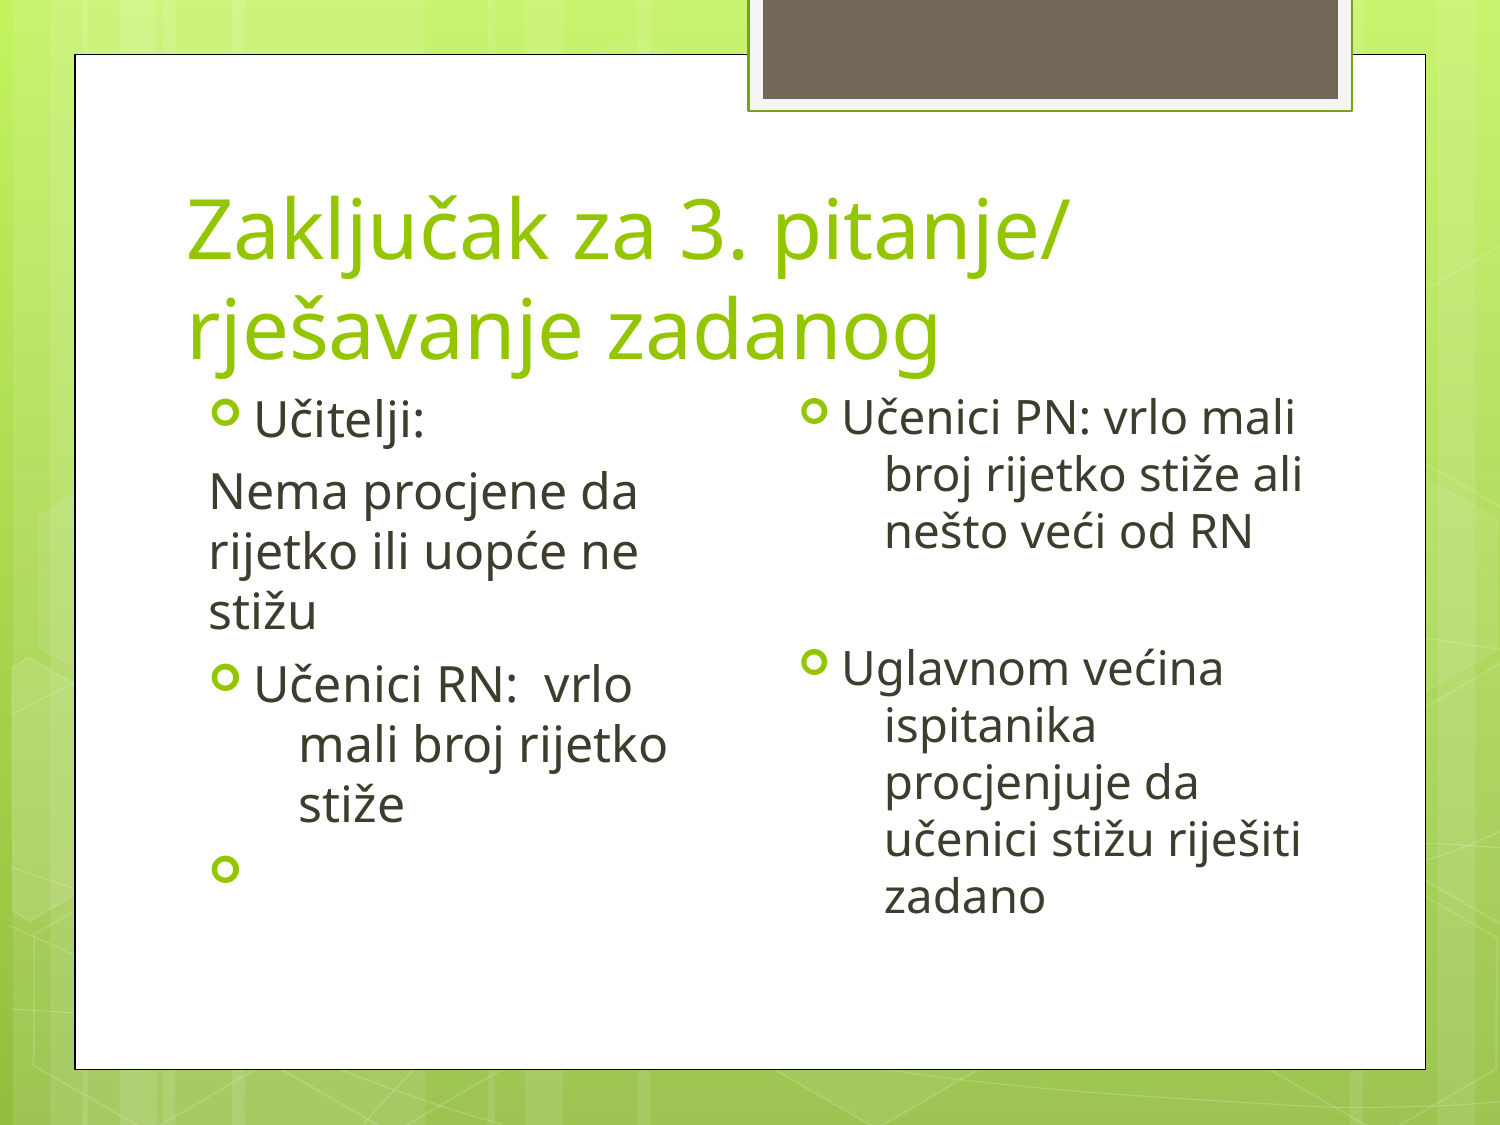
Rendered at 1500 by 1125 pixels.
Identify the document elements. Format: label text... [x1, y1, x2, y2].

title Zaključak za 3. pitanje/ rješavanje zadanog [171, 168, 1324, 357]
list Učitelji: Nema procjene da rijetko ili uopće ne stižu Učenici RN: vrlo mali broj rijetko stiže [171, 379, 733, 953]
list Učenici PN: vrlo mali broj rijetko stiže ali nešto veći od RN Uglavnom većina ispitanika procjenjuje da učenici stižu riješiti zadano [761, 379, 1324, 953]
